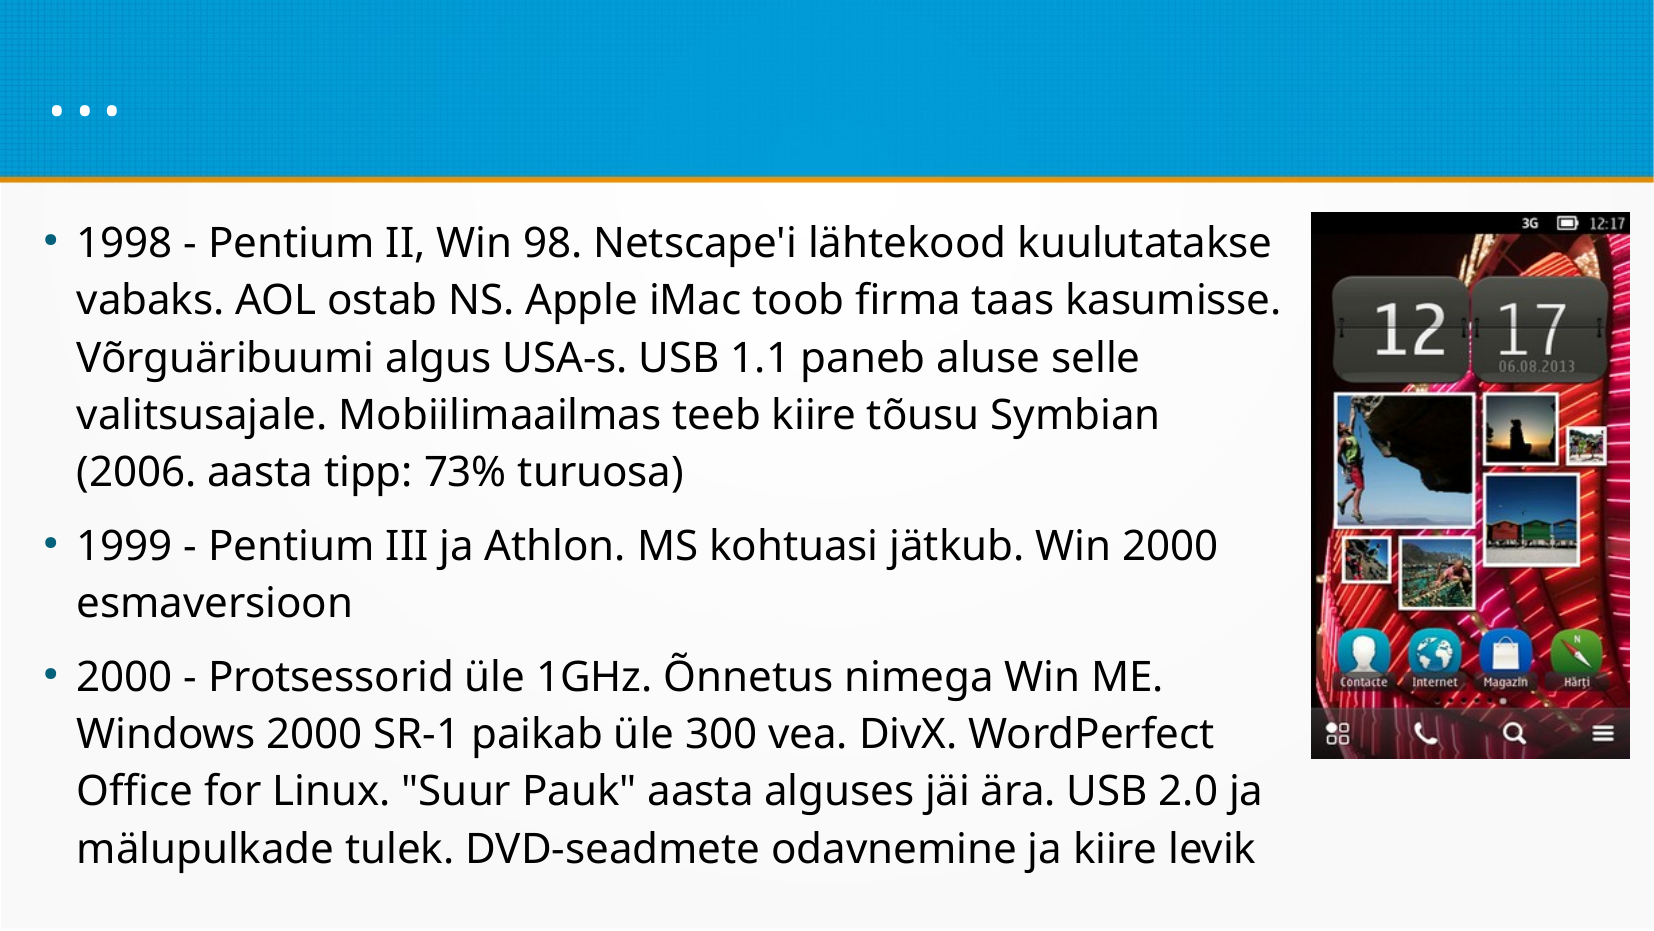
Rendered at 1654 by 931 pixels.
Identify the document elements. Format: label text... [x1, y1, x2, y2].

picture [0, 175, 1654, 931]
title ... [43, 0, 1619, 149]
list 1998 - Pentium II, Win 98. Netscape'i lähtekood kuulutatakse vabaks. AOL ostab NS. Apple iMac toob firma taas kasumisse. Võrguäribuumi algus USA-s. USB 1.1 paneb aluse selle valitsusajale. Mobiilimaailmas teeb kiire tõusu Symbian (2006. aasta tipp: 73% turuosa) 1999 - Pentium III ja Athlon. MS kohtuasi jätkub. Win 2000 esmaversioon 2000 - Protsessorid üle 1GHz. Õnnetus nimega Win ME. Windows 2000 SR-1 paikab üle 300 vea. DivX. WordPerfect Office for Linux. "Suur Pauk" aasta alguses jäi ära. USB 2.0 ja mälupulkade tulek. DVD-seadmete odavnemine ja kiire levik [32, 212, 1285, 902]
